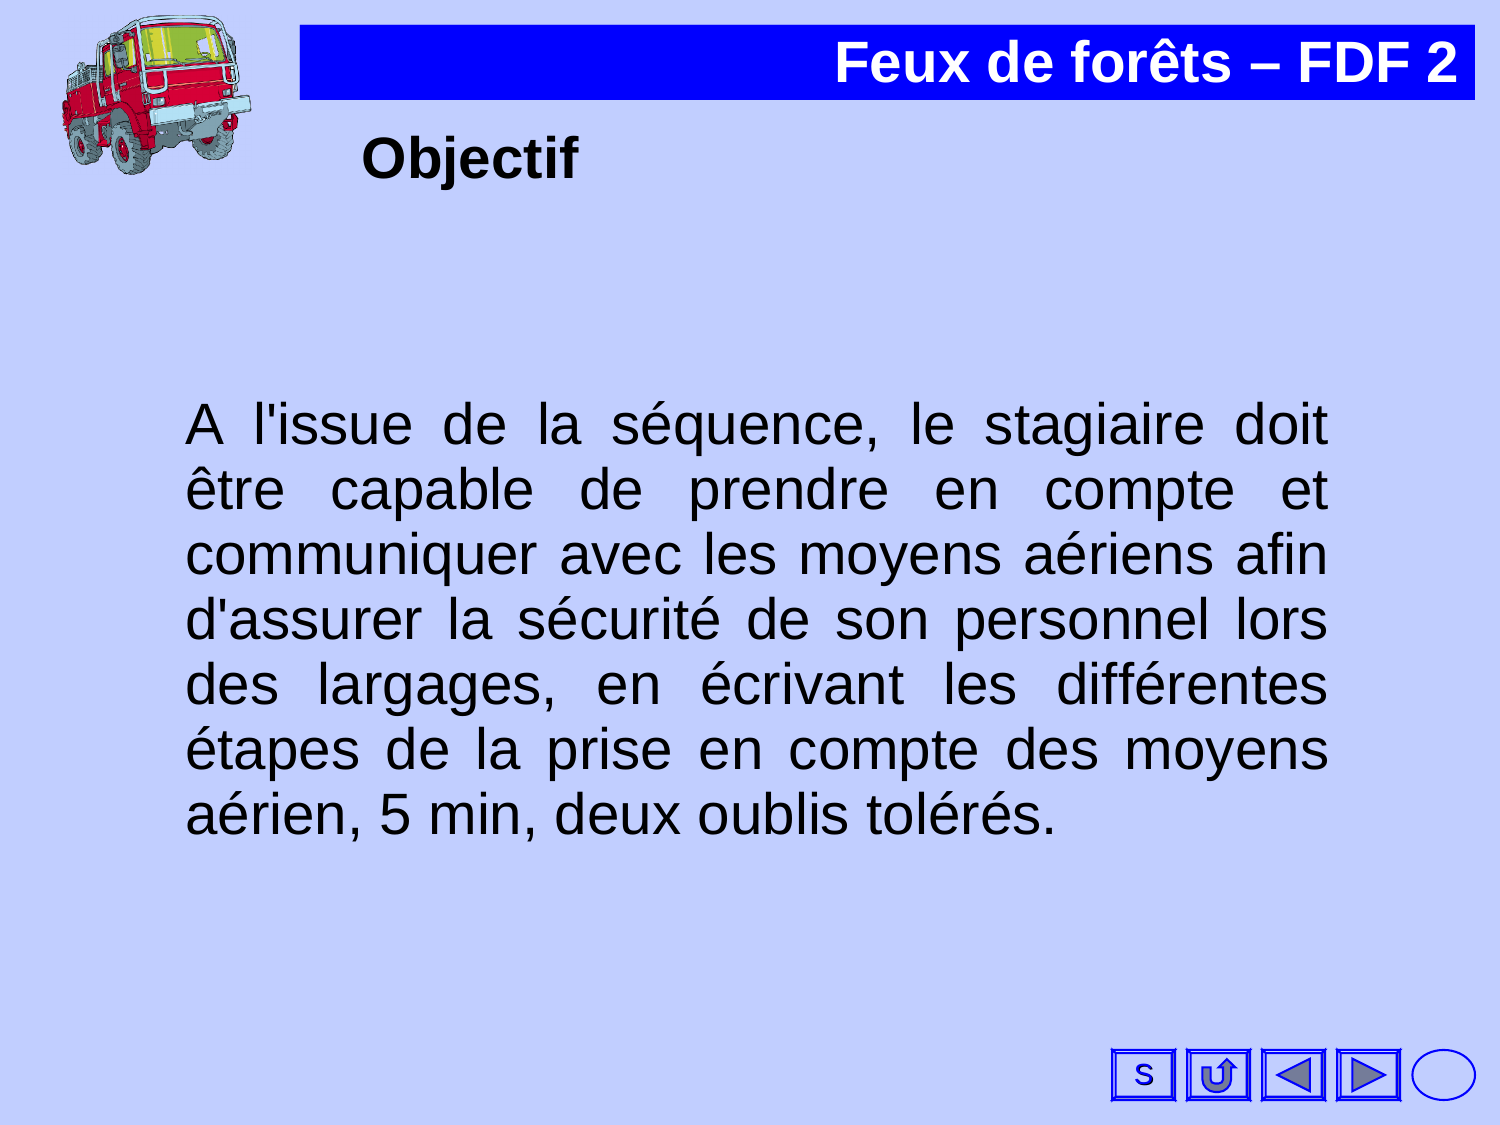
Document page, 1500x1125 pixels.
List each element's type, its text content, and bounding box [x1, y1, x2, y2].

text_box A l'issue de la séquence, le stagiaire doit être capable de prendre en compte et communiquer avec les moyens aériens afin d'assurer la sécurité de son personnel lors des largages, en écrivant les différentes étapes de la prise en compte des moyens aérien, 5 min, deux oublis tolérés. [170, 383, 1346, 855]
text_box Objectif [346, 118, 595, 199]
text_box [1412, 1049, 1476, 1101]
text_box Feux de forêts – FDF 2 [299, 24, 1475, 100]
